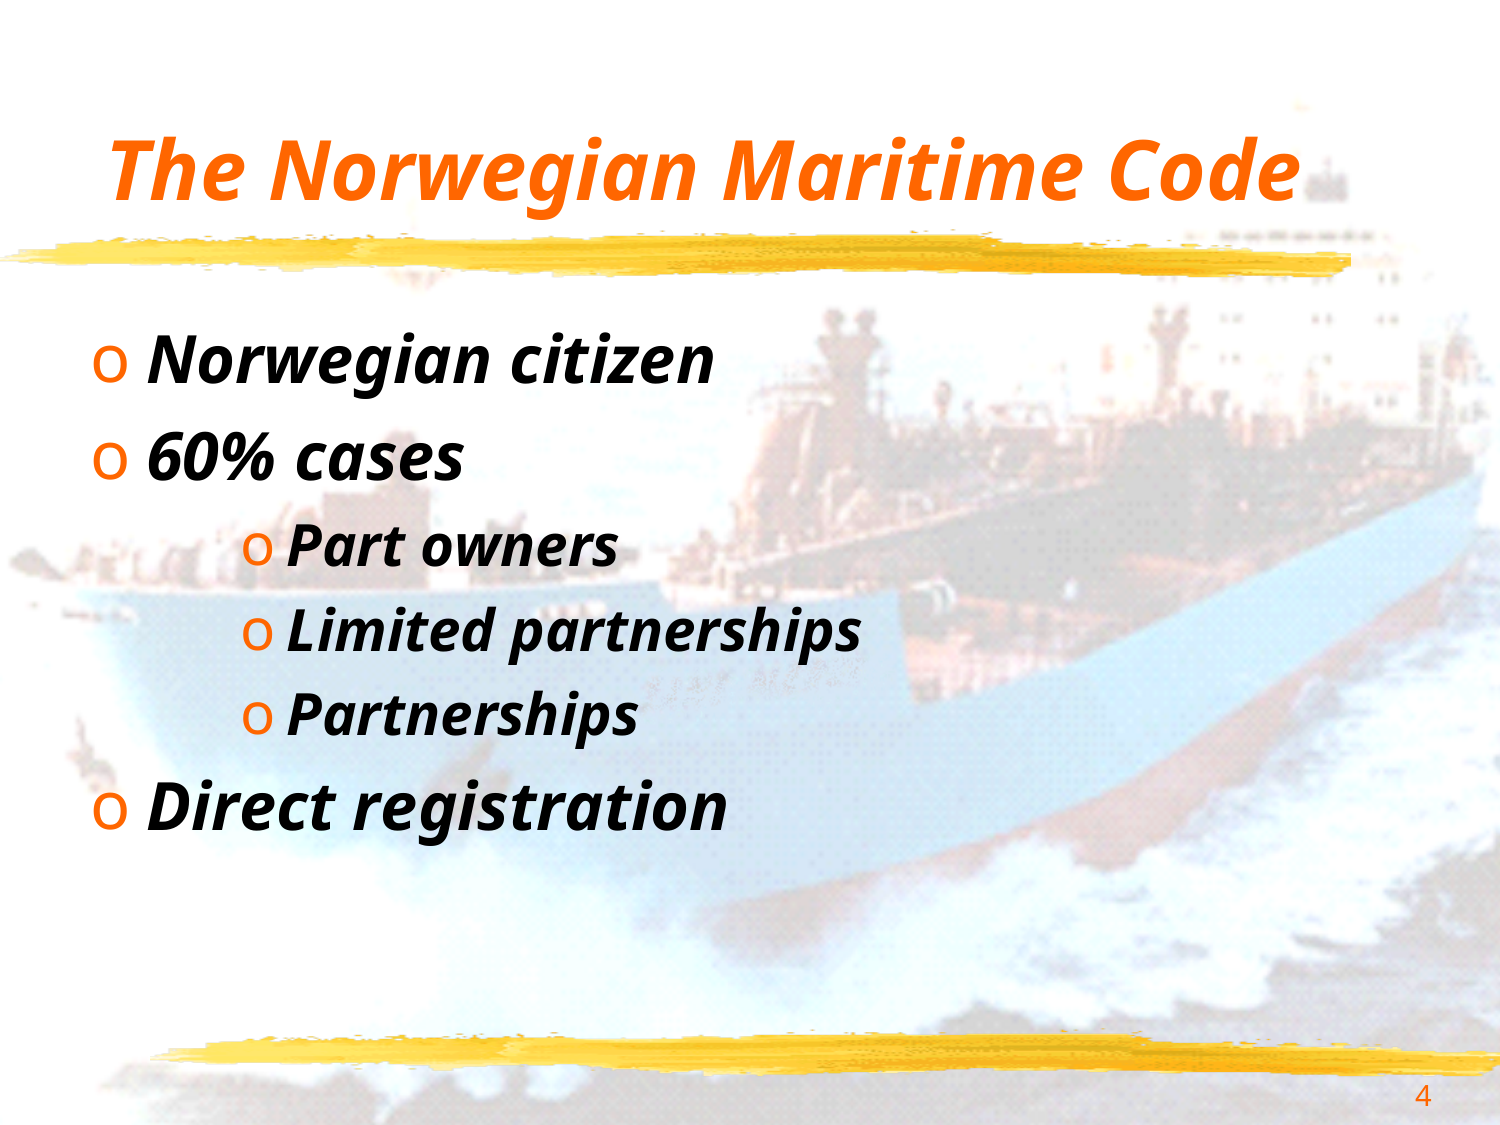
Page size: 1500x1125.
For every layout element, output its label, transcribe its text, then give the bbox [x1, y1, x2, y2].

list Norwegian citizen 60% cases Part owners Limited partnerships Partnerships Direct registration [75, 309, 1417, 1001]
title The Norwegian Maritime Code [66, 37, 1342, 225]
text_box [1400, 1050, 1500, 1125]
